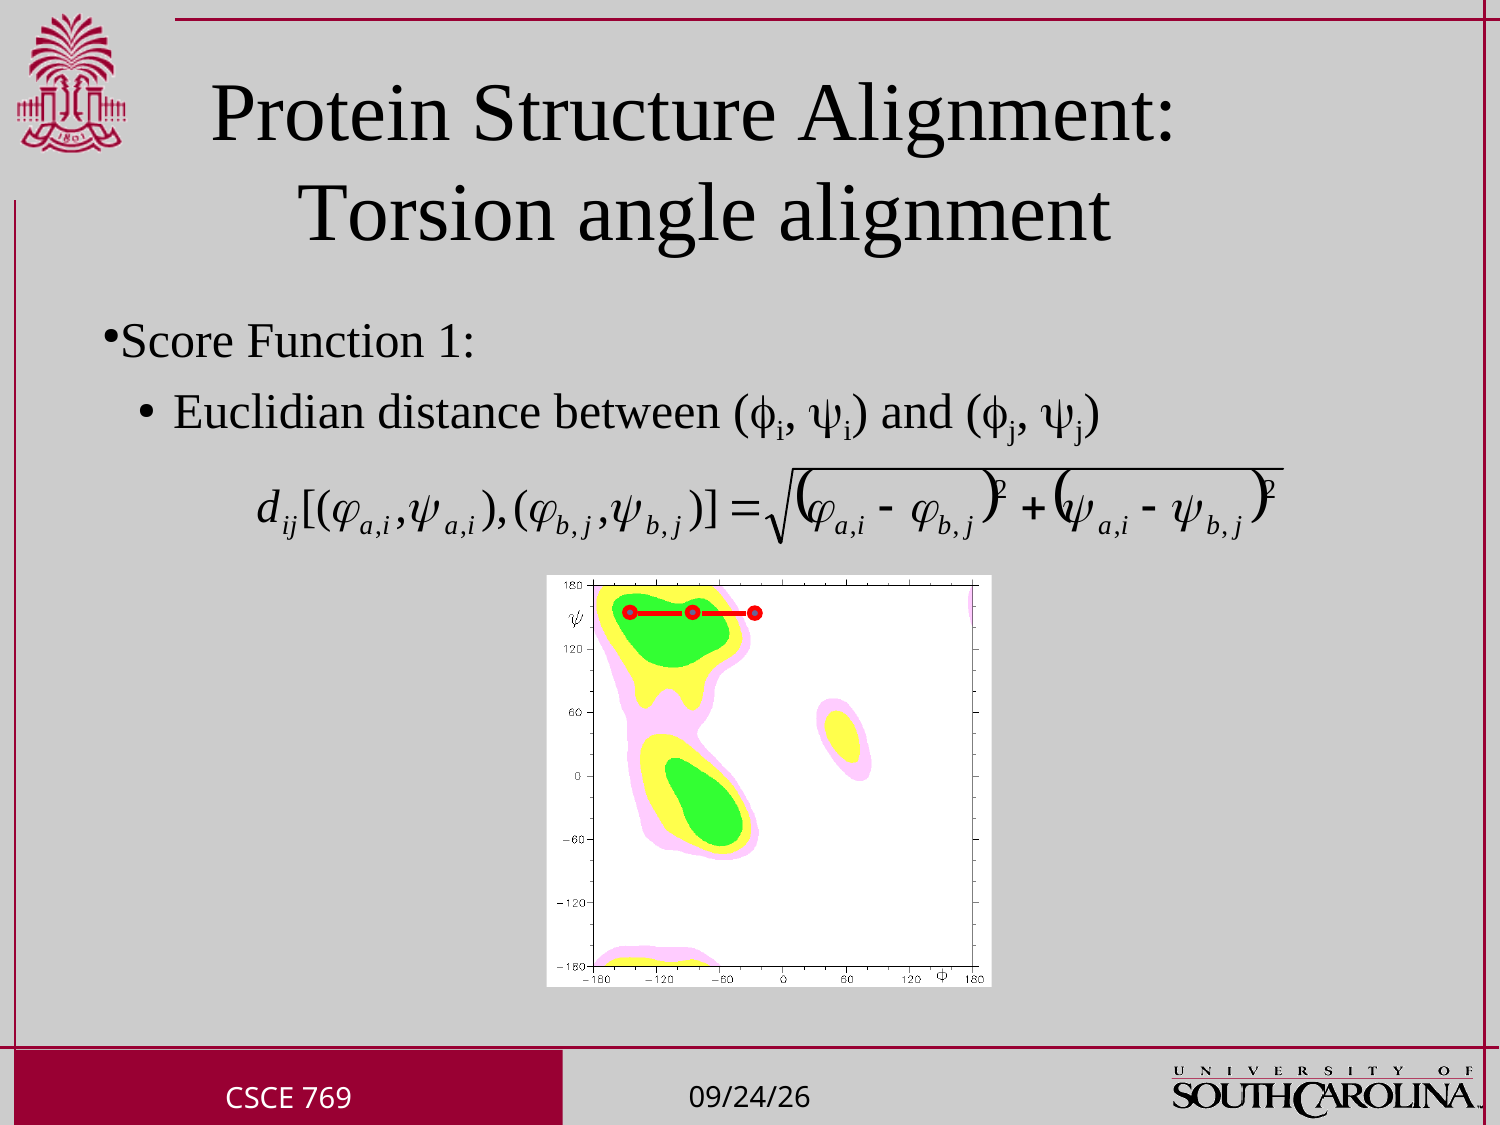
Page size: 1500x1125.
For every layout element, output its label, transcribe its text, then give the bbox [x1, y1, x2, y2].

text_box [749, 607, 761, 619]
chart [249, 456, 1293, 554]
title Protein Structure Alignment: Torsion angle alignment [87, 49, 1323, 266]
picture [12, 12, 131, 155]
picture [546, 963, 992, 987]
text_box Score Function 1: Euclidian distance between (i, i) and (j, j) [87, 299, 1426, 963]
picture [1162, 1049, 1483, 1125]
